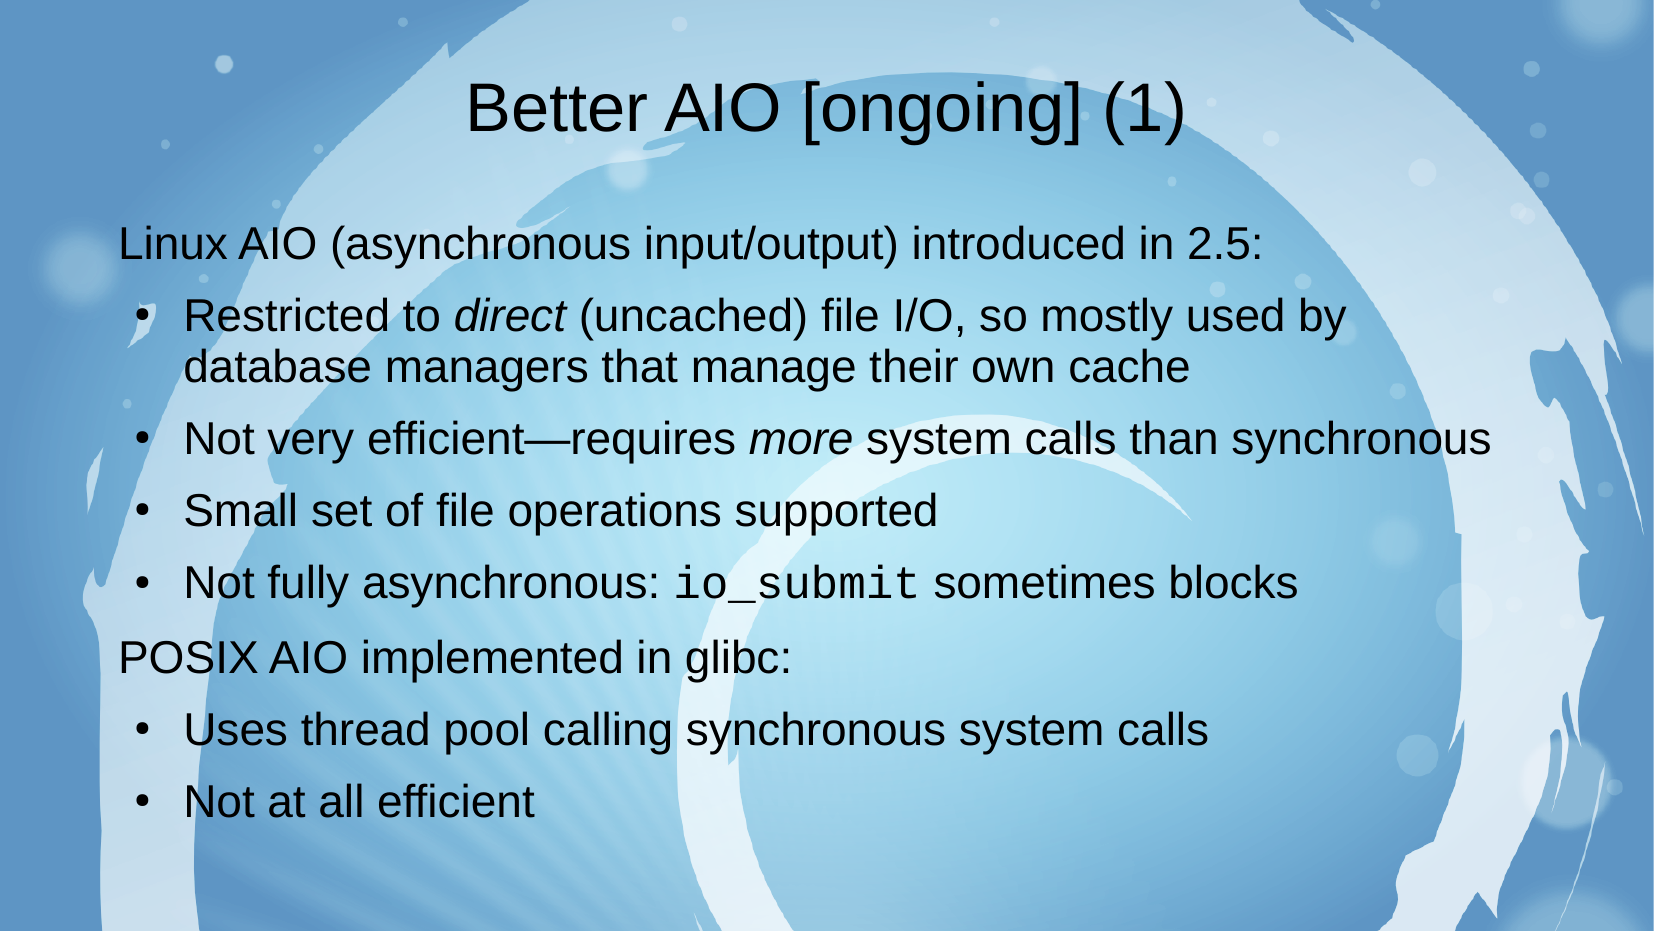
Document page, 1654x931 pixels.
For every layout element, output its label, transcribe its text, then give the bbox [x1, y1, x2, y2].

picture [0, 0, 1654, 931]
title Better AIO [ongoing] (1) [118, 29, 1536, 185]
list Linux AIO (asynchronous input/output) introduced in 2.5: Restricted to direct (uncached) file I/O, so mostly used by database managers that manage their own cache Not very efficient—requires more system calls than synchronous Small set of file operations supported Not fully asynchronous: io_submit sometimes blocks POSIX AIO implemented in glibc: Uses thread pool calling synchronous system calls Not at all efficient [118, 217, 1536, 832]
